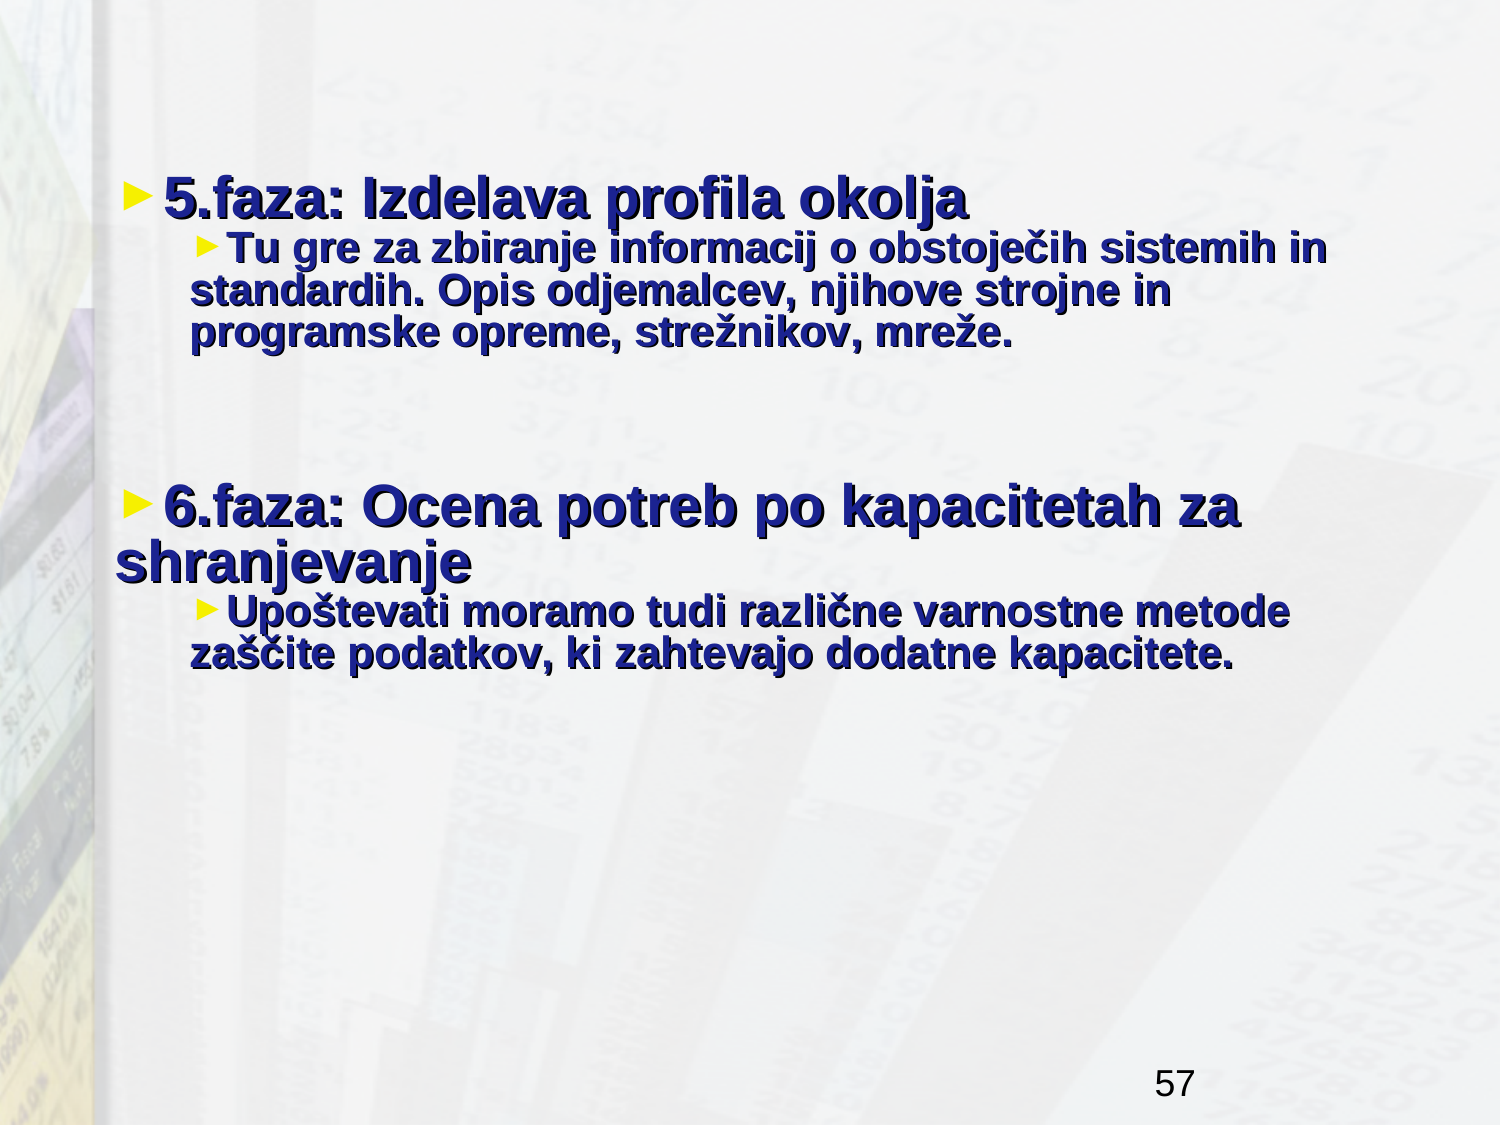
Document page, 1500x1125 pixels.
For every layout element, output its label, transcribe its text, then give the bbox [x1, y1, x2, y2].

picture [0, 0, 1500, 1125]
list 5.faza: Izdelava profila okolja Tu gre za zbiranje informacij o obstoječih sistemih in standardih. Opis odjemalcev, njihove strojne in programske opreme, strežnikov, mreže. 6.faza: Ocena potreb po kapacitetah za shranjevanje Upoštevati moramo tudi različne varnostne metode zaščite podatkov, ki zahtevajo dodatne kapacitete. [99, 112, 1447, 1026]
